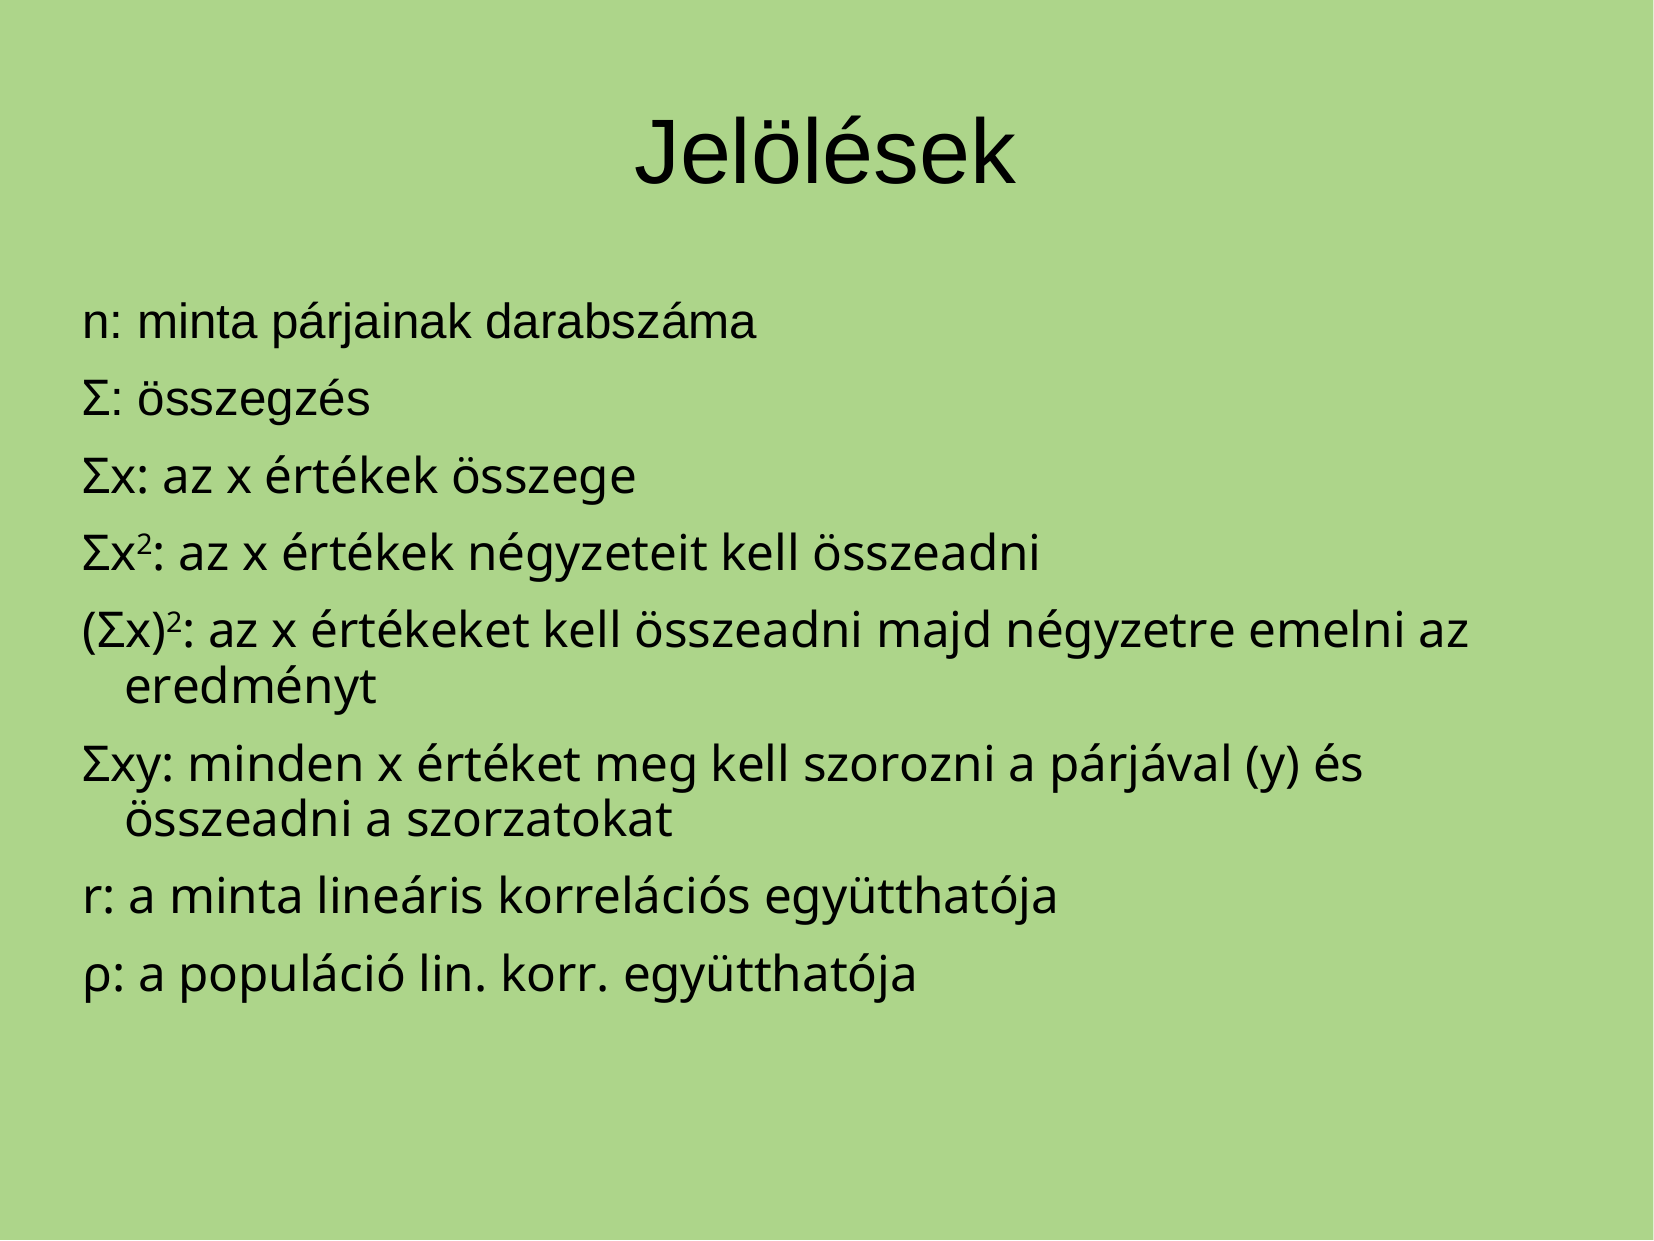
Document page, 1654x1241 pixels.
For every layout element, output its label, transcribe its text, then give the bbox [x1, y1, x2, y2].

list n: minta párjainak darabszáma Σ: összegzés Σx: az x értékek összege Σx2: az x értékek négyzeteit kell összeadni (Σx)2: az x értékeket kell összeadni majd négyzetre emelni az eredményt Σxy: minden x értéket meg kell szorozni a párjával (y) és összeadni a szorzatokat r: a minta lineáris korrelációs együtthatója ρ: a populáció lin. korr. együtthatója [82, 290, 1569, 1008]
title Jelölések [82, 49, 1569, 255]
